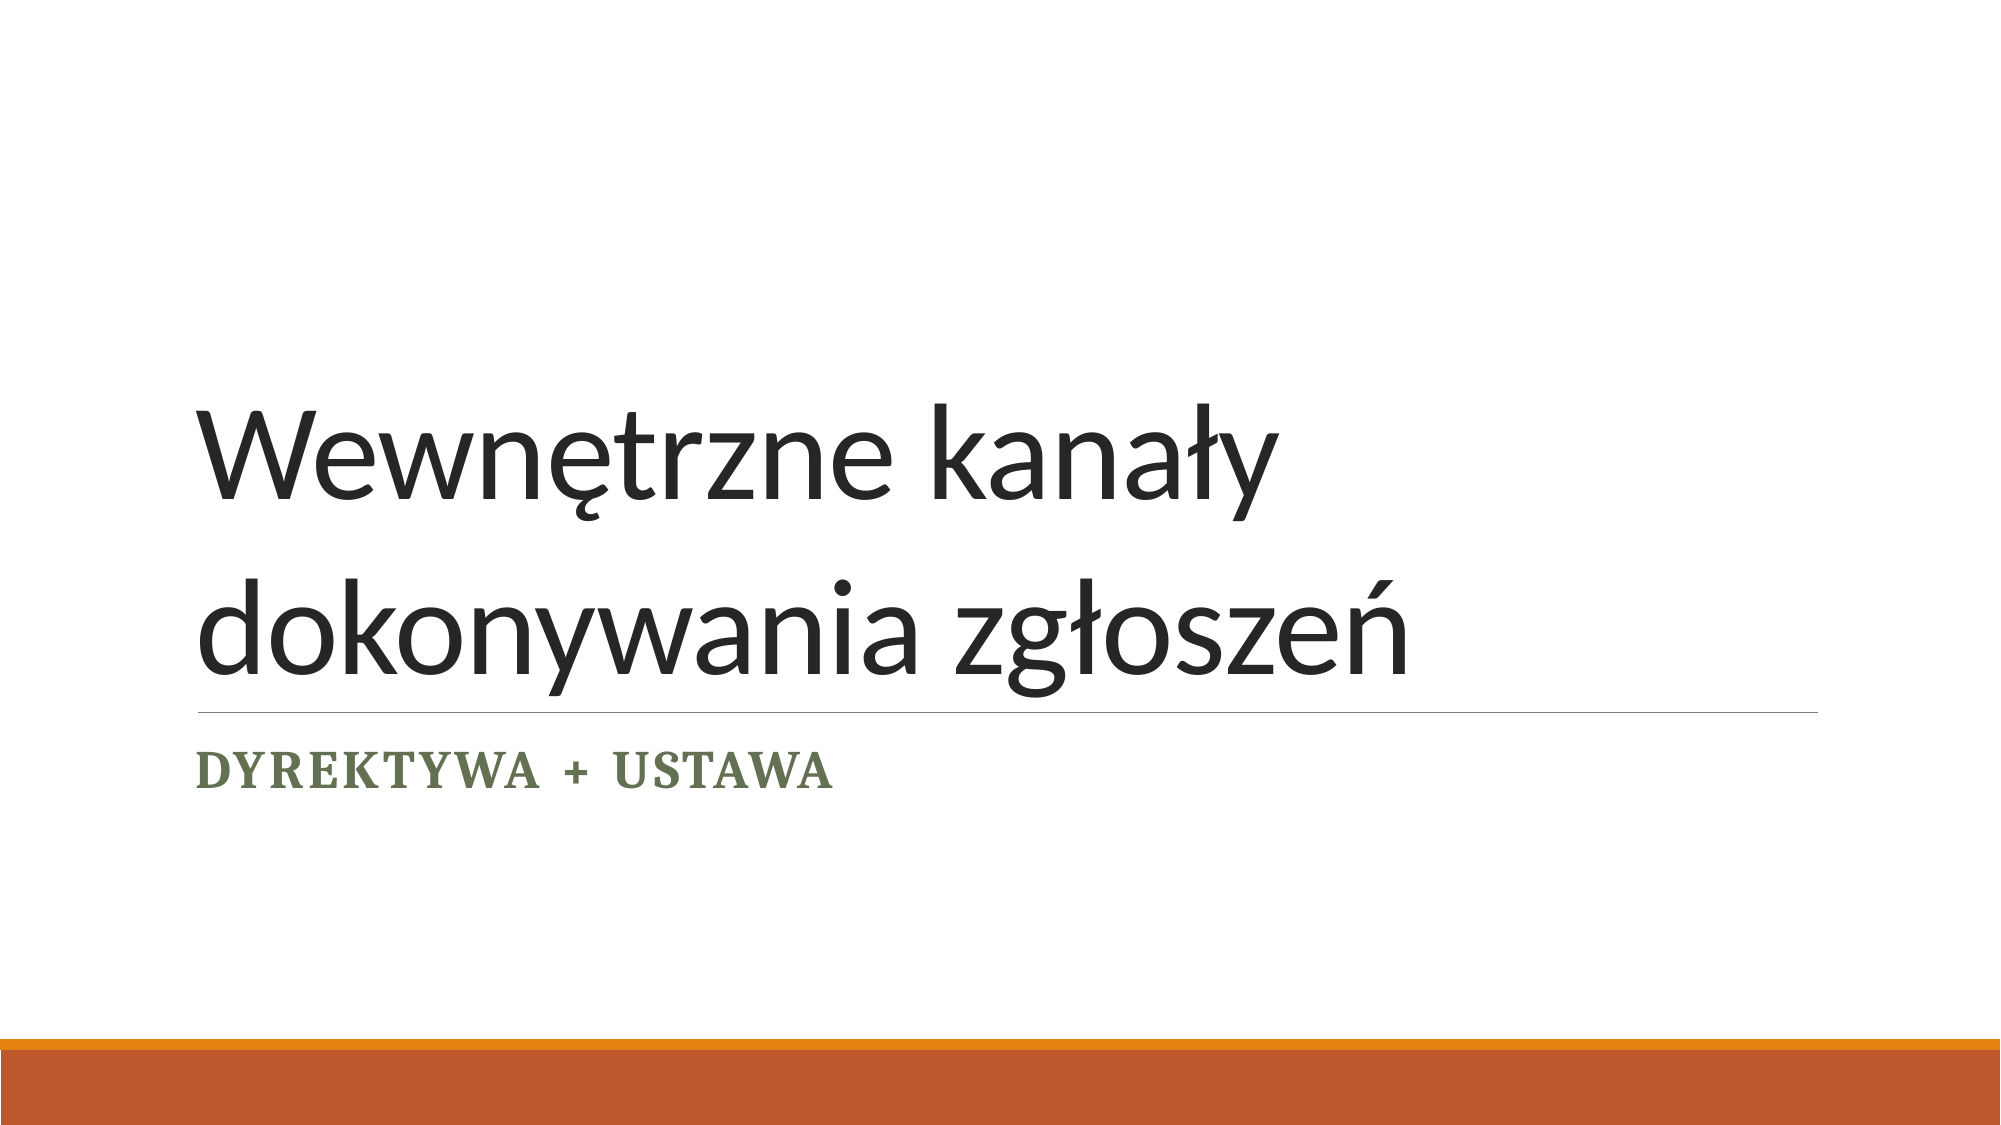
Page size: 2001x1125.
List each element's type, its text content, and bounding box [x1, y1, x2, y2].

subtitle Dyrektywa + ustawa [180, 730, 1831, 919]
title Wewnętrzne kanały dokonywania zgłoszeń [180, 124, 1831, 710]
